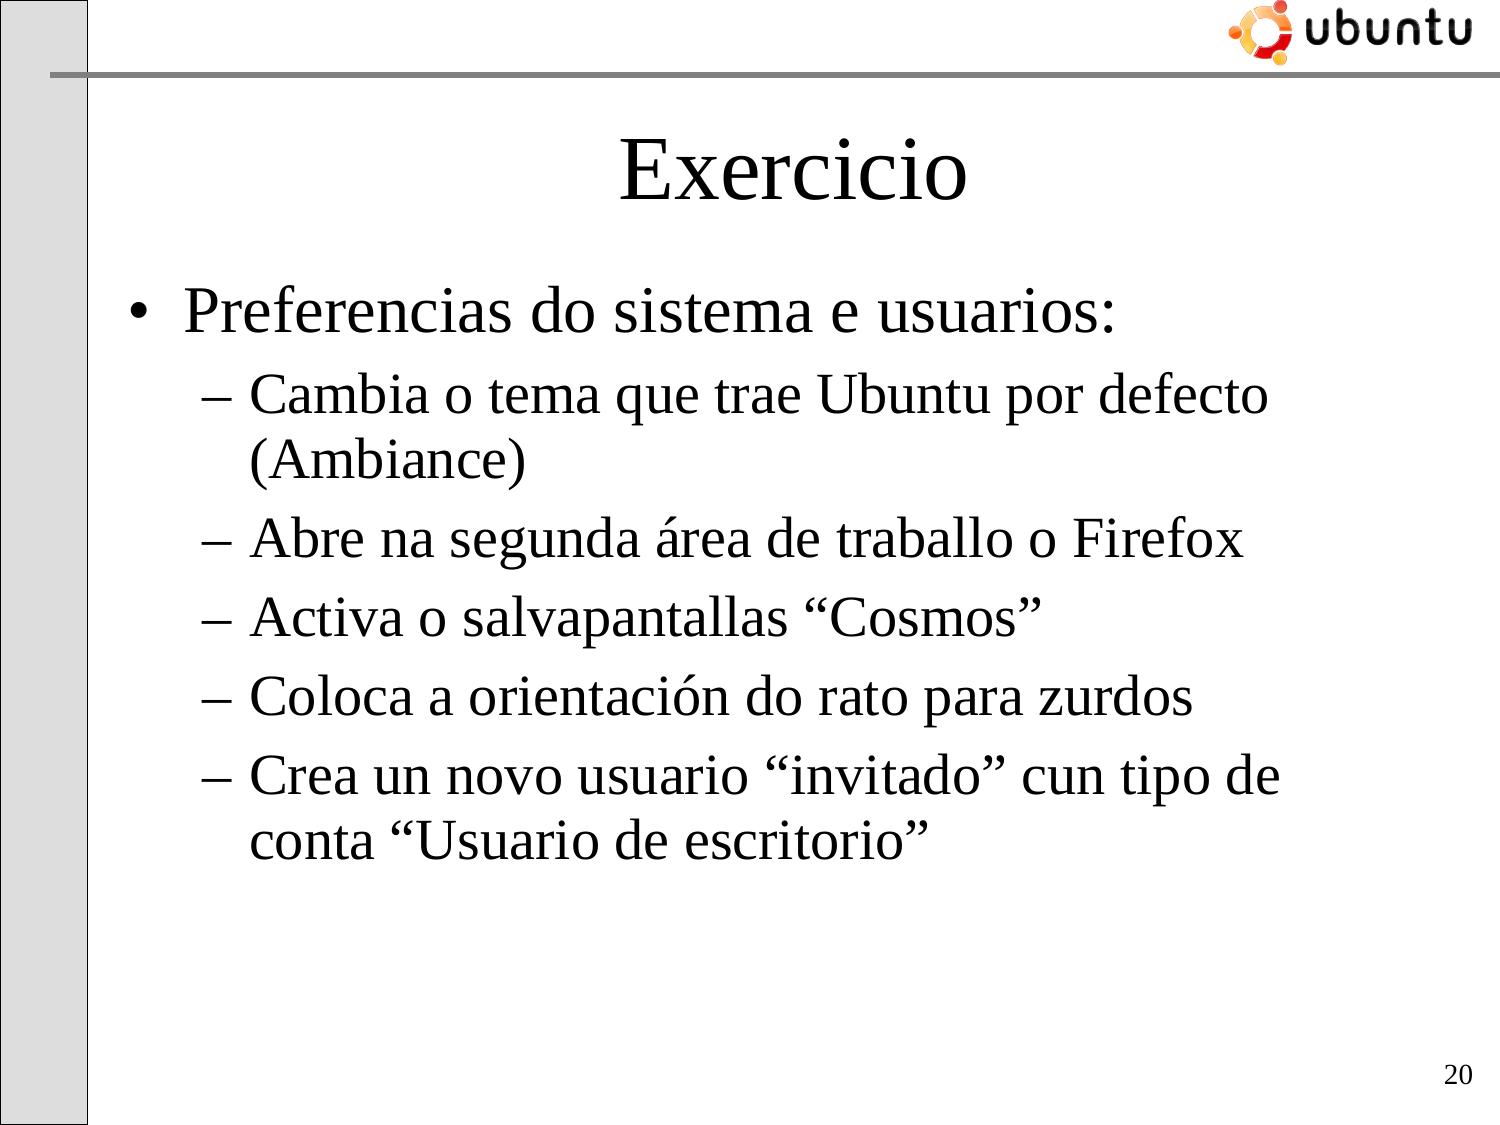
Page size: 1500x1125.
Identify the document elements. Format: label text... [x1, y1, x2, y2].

title Exercicio [112, 99, 1477, 237]
picture [1221, 0, 1483, 71]
list Preferencias do sistema e usuarios: Cambia o tema que trae Ubuntu por defecto (Ambiance) Abre na segunda área de traballo o Firefox Activa o salvapantallas “Cosmos” Coloca a orientación do rato para zurdos Crea un novo usuario “invitado” cun tipo de conta “Usuario de escritorio” [112, 265, 1418, 1125]
